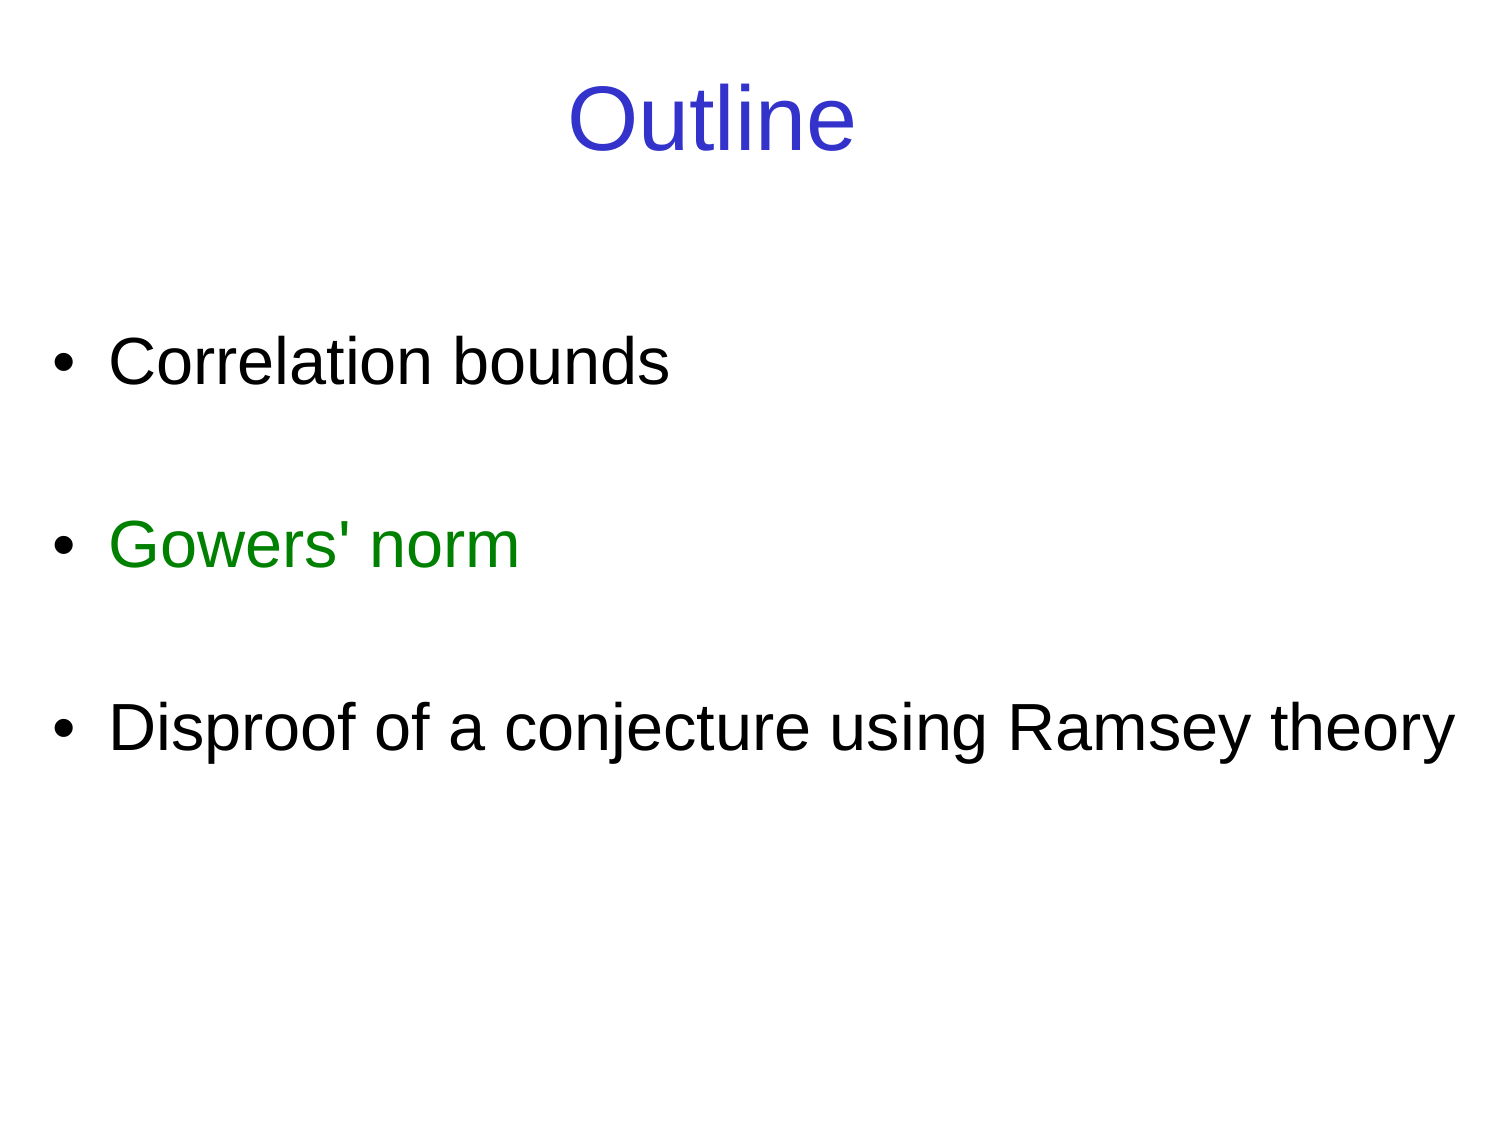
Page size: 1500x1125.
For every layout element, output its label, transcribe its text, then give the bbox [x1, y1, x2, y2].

list Correlation bounds Gowers' norm Disproof of a conjecture using Ramsey theory [37, 224, 1500, 976]
title Outline [75, 24, 1351, 213]
